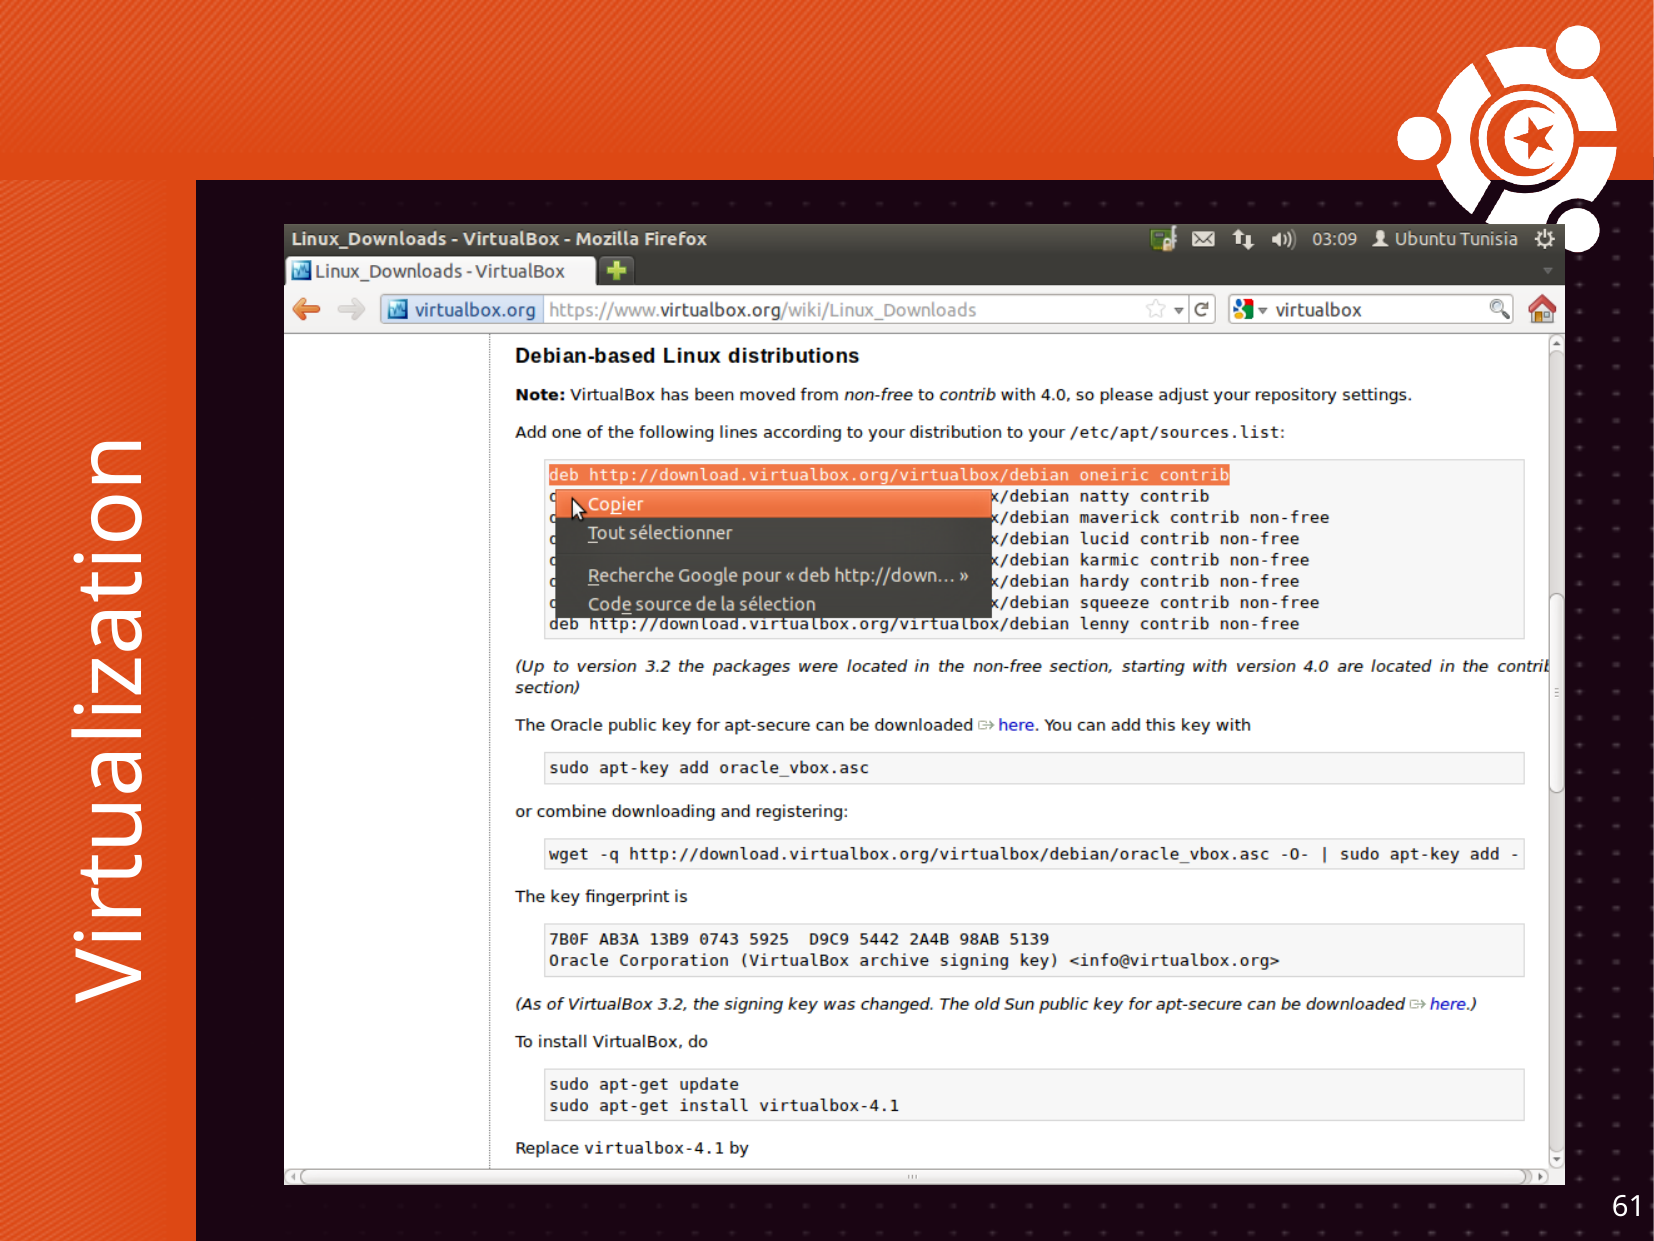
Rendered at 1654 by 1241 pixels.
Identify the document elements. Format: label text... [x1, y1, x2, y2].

picture [0, 0, 1654, 1241]
title Virtualization [17, 210, 196, 1229]
